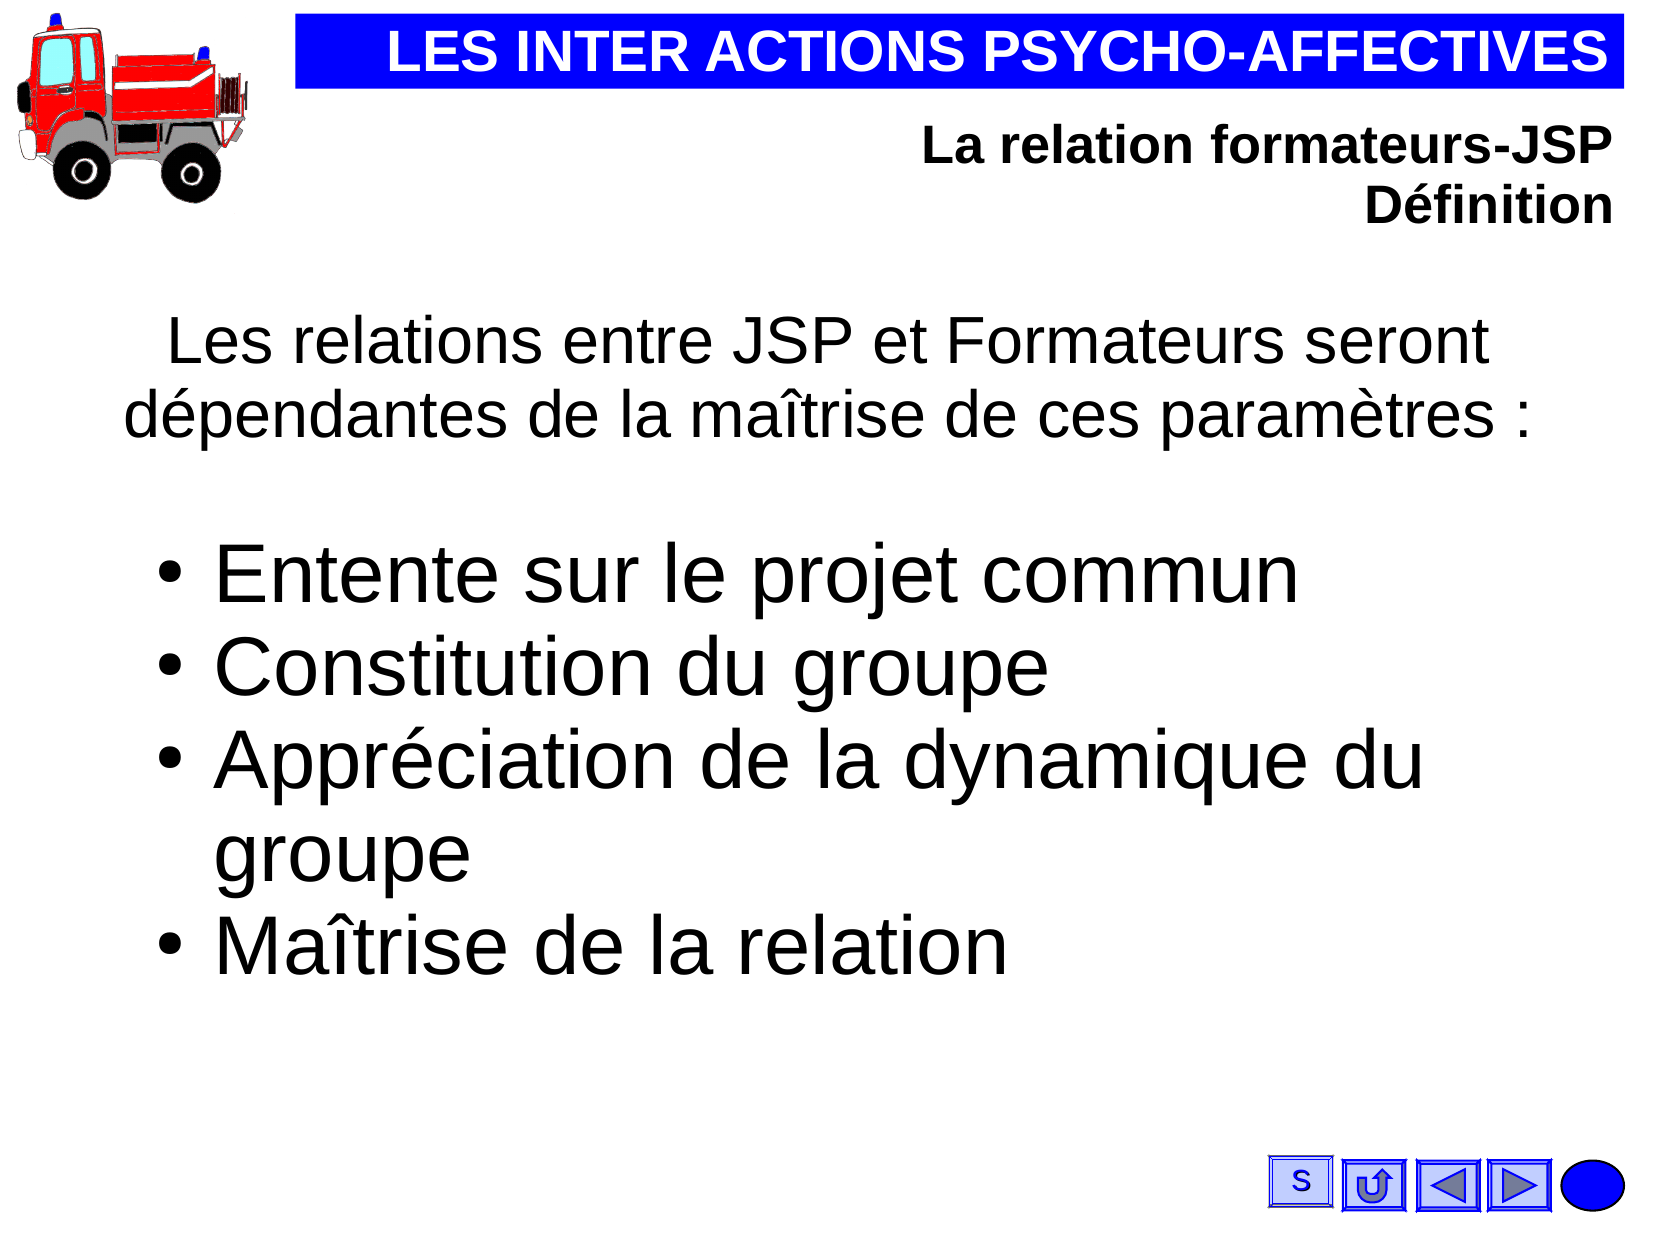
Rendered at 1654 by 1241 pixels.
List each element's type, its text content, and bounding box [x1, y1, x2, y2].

text_box [206, 1123, 1506, 1182]
text_box [1561, 1160, 1625, 1211]
text_box Les relations entre JSP et Formateurs seront dépendantes de la maîtrise de ces paramètres : Entente sur le projet commun Constitution du groupe Appréciation de la dynamique du groupe Maîtrise de la relation [34, 295, 1625, 1123]
picture [8, 8, 257, 216]
text_box La relation formateurs-JSP Définition [905, 106, 1631, 243]
text_box LES INTER ACTIONS PSYCHO-AFFECTIVES [295, 13, 1625, 89]
